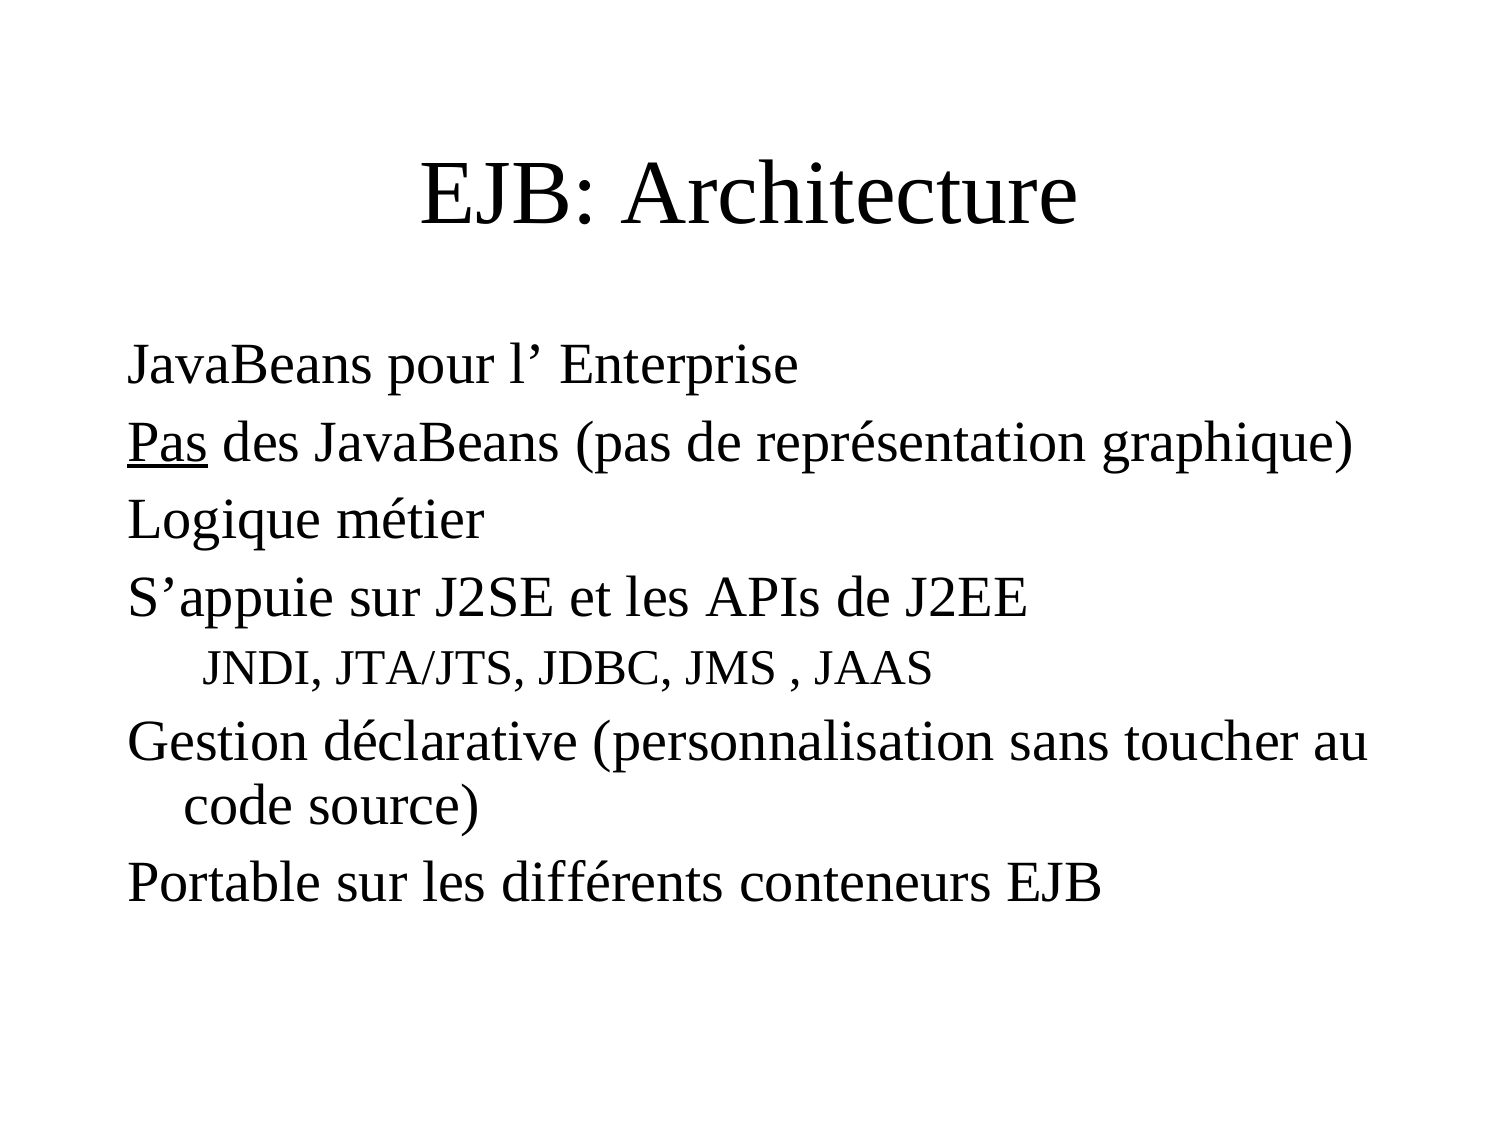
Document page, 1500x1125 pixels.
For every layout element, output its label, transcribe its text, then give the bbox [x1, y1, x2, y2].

title EJB: Architecture [112, 99, 1388, 288]
list JavaBeans pour l’ Enterprise Pas des JavaBeans (pas de représentation graphique) Logique métier S’appuie sur J2SE et les APIs de J2EE JNDI, JTA/JTS, JDBC, JMS , JAAS Gestion déclarative (personnalisation sans toucher au code source) Portable sur les différents conteneurs EJB [112, 324, 1450, 1000]
